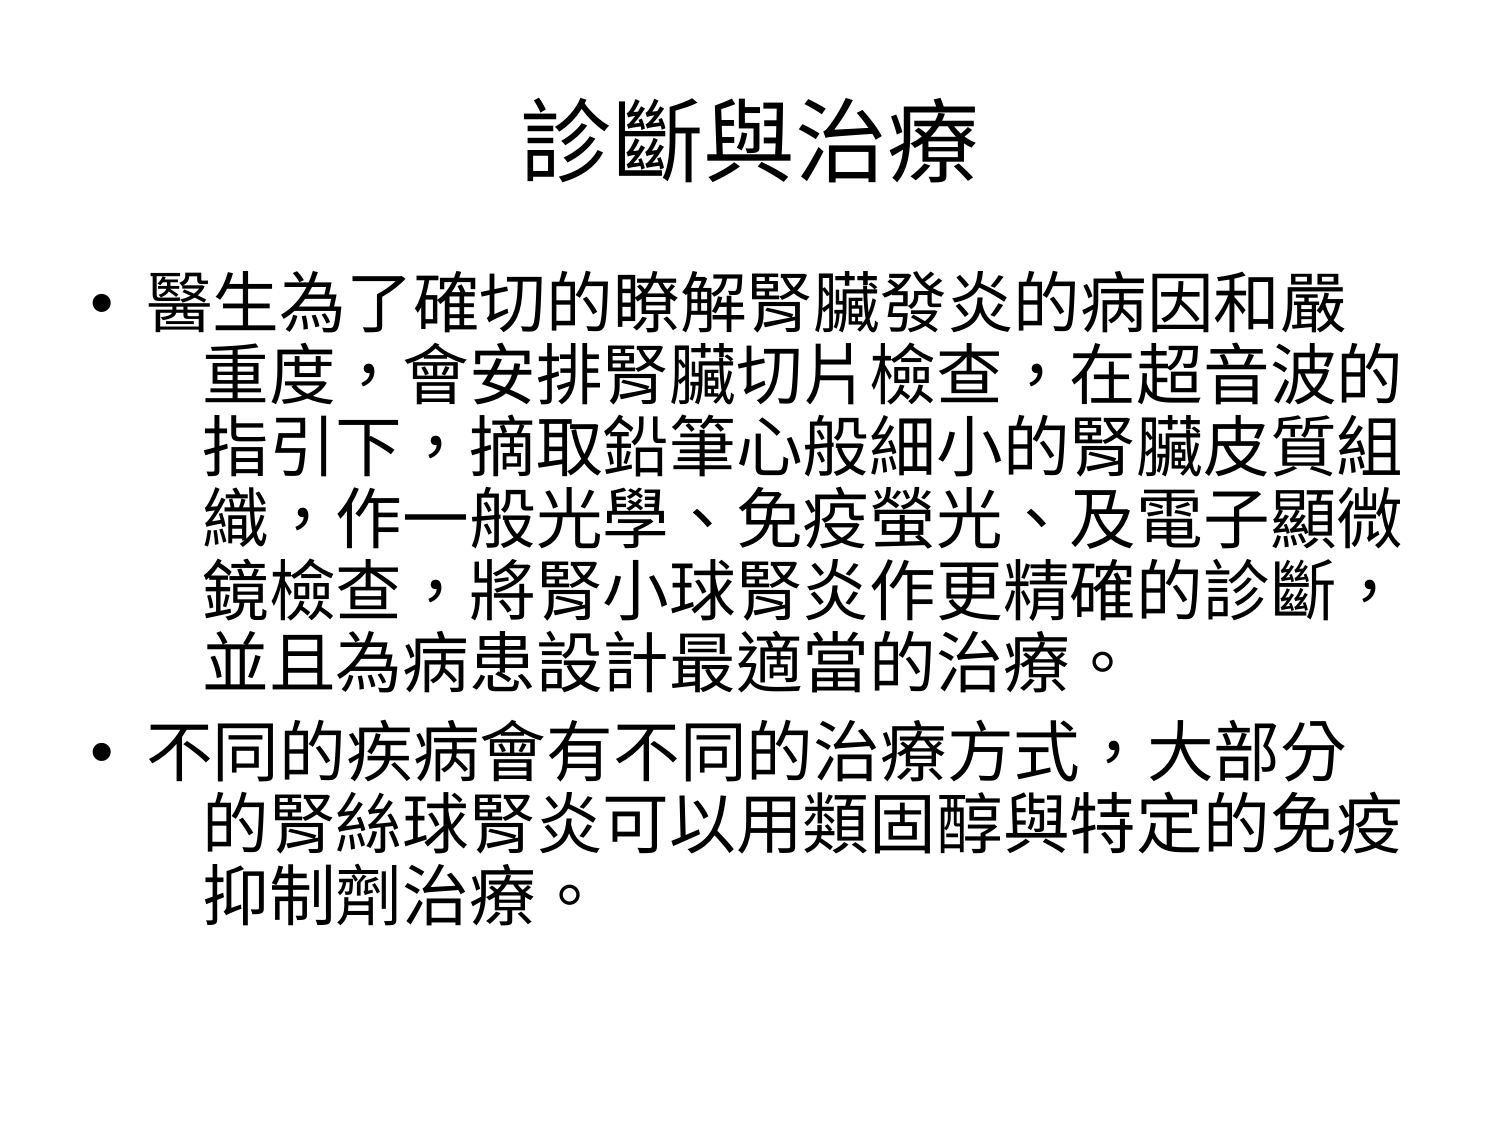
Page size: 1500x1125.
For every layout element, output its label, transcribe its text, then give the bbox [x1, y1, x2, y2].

title 診斷與治療 [75, 45, 1426, 233]
list 醫生為了確切的瞭解腎臟發炎的病因和嚴重度，會安排腎臟切片檢查，在超音波的指引下，摘取鉛筆心般細小的腎臟皮質組織，作一般光學、免疫螢光、及電子顯微鏡檢查，將腎小球腎炎作更精確的診斷，並且為病患設計最適當的治療。 不同的疾病會有不同的治療方式，大部分的腎絲球腎炎可以用類固醇與特定的免疫抑制劑治療。 [75, 262, 1426, 1005]
